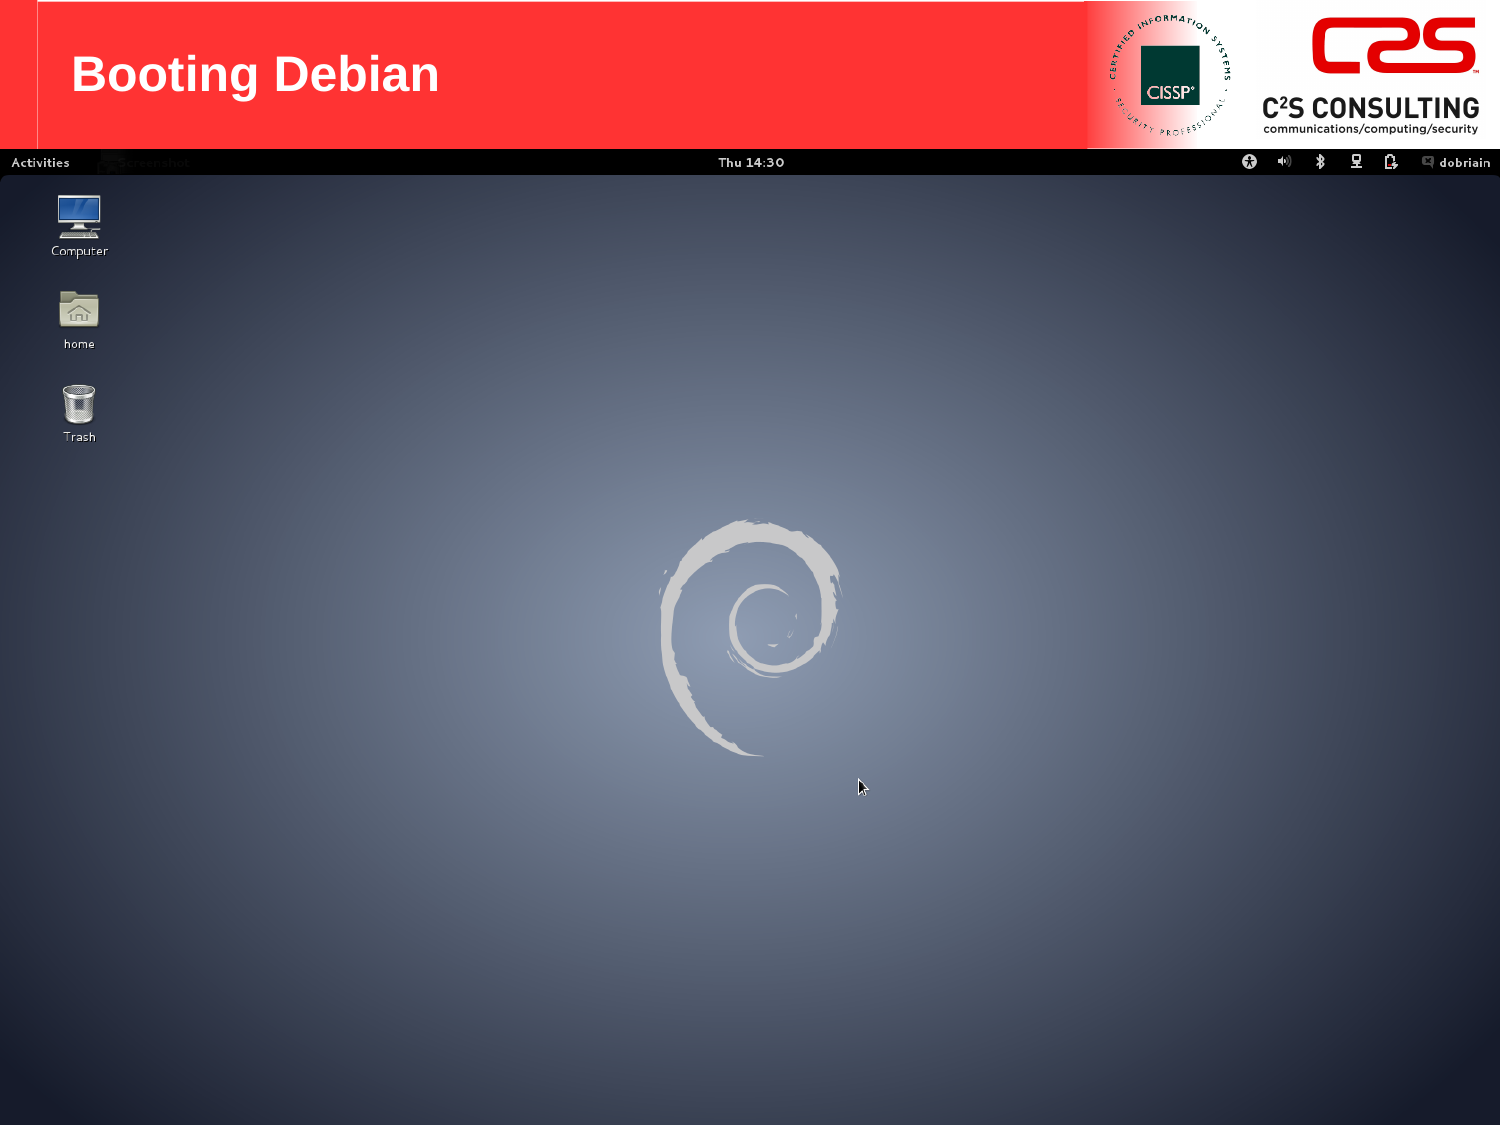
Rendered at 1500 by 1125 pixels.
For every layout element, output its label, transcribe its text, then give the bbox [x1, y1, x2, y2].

title Booting Debian [56, 1, 1107, 149]
picture [1256, 0, 1486, 139]
picture [0, 149, 1500, 1125]
picture [1107, 10, 1233, 140]
